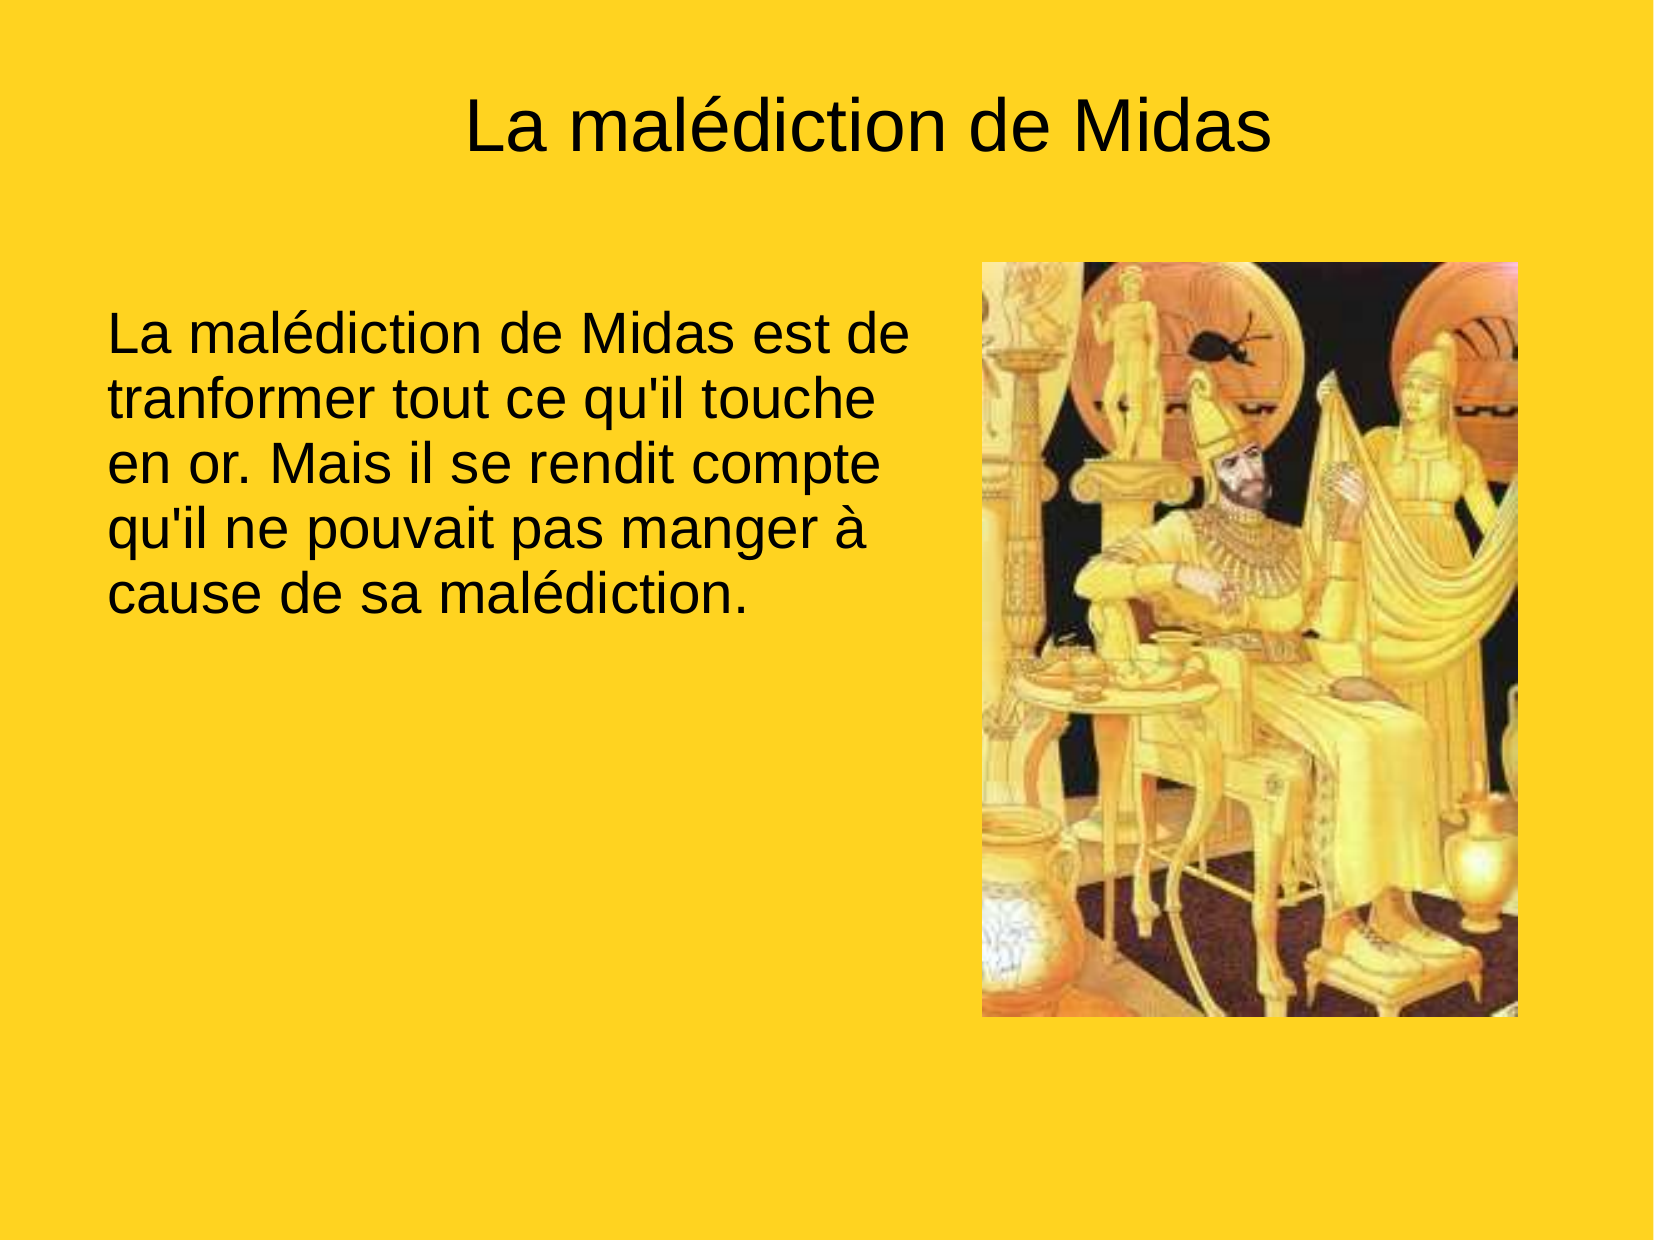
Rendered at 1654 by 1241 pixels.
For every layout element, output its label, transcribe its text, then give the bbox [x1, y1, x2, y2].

text_box La malédiction de Midas est de tranformer tout ce qu'il touche en or. Mais il se rendit compte qu'il ne pouvait pas manger à cause de sa malédiction. [92, 293, 952, 736]
text_box La malédiction de Midas [106, 75, 1632, 175]
picture [982, 262, 1518, 1017]
